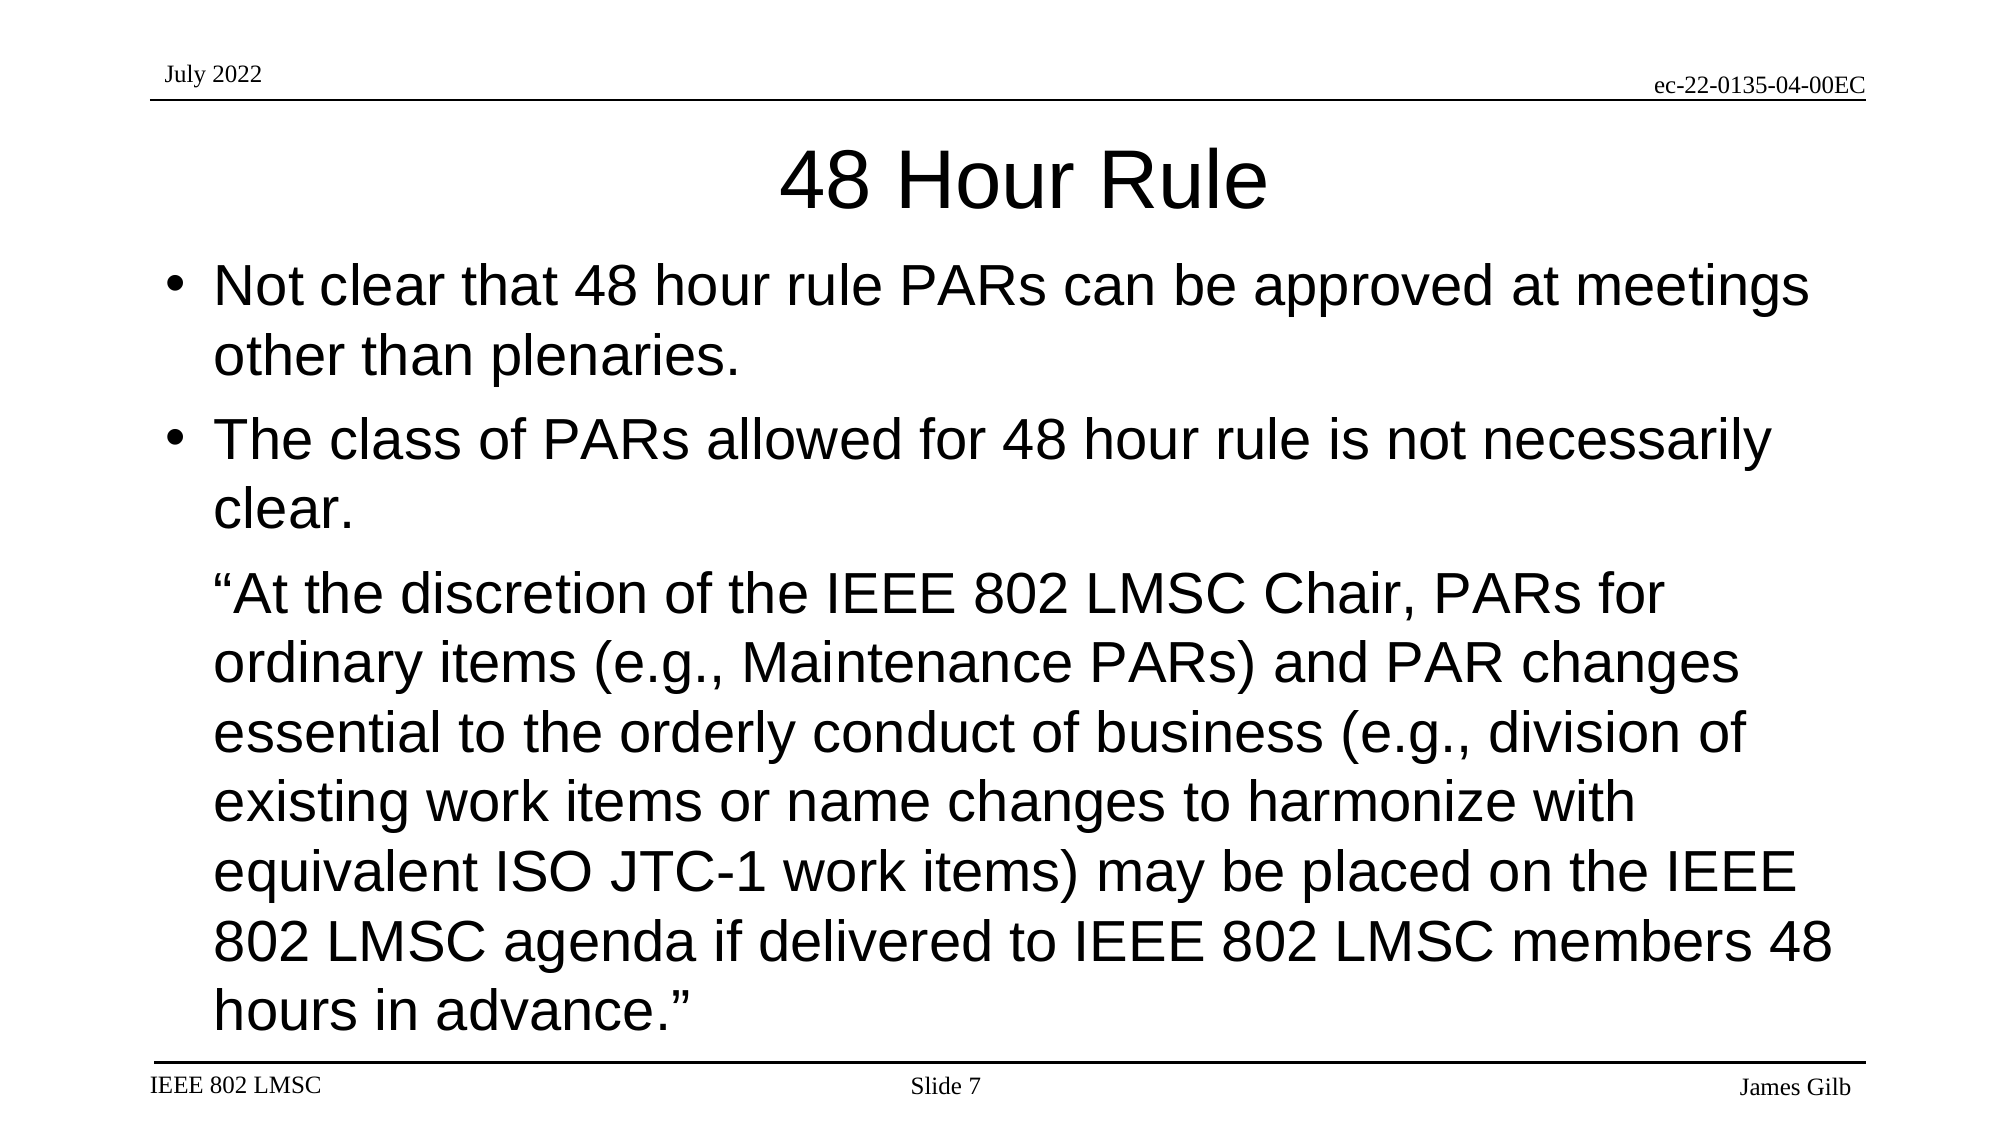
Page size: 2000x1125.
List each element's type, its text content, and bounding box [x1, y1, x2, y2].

list Not clear that 48 hour rule PARs can be approved at meetings other than plenaries. The class of PARs allowed for 48 hour rule is not necessarily clear. “At the discretion of the IEEE 802 LMSC Chair, PARs for ordinary items (e.g., Maintenance PARs) and PAR changes essential to the orderly conduct of business (e.g., division of existing work items or name changes to harmonize with equivalent ISO JTC-1 work items) may be placed on the IEEE 802 LMSC agenda if delivered to IEEE 802 LMSC members 48 hours in advance.” [150, 239, 1900, 1051]
title 48 Hour Rule [149, 112, 1900, 238]
